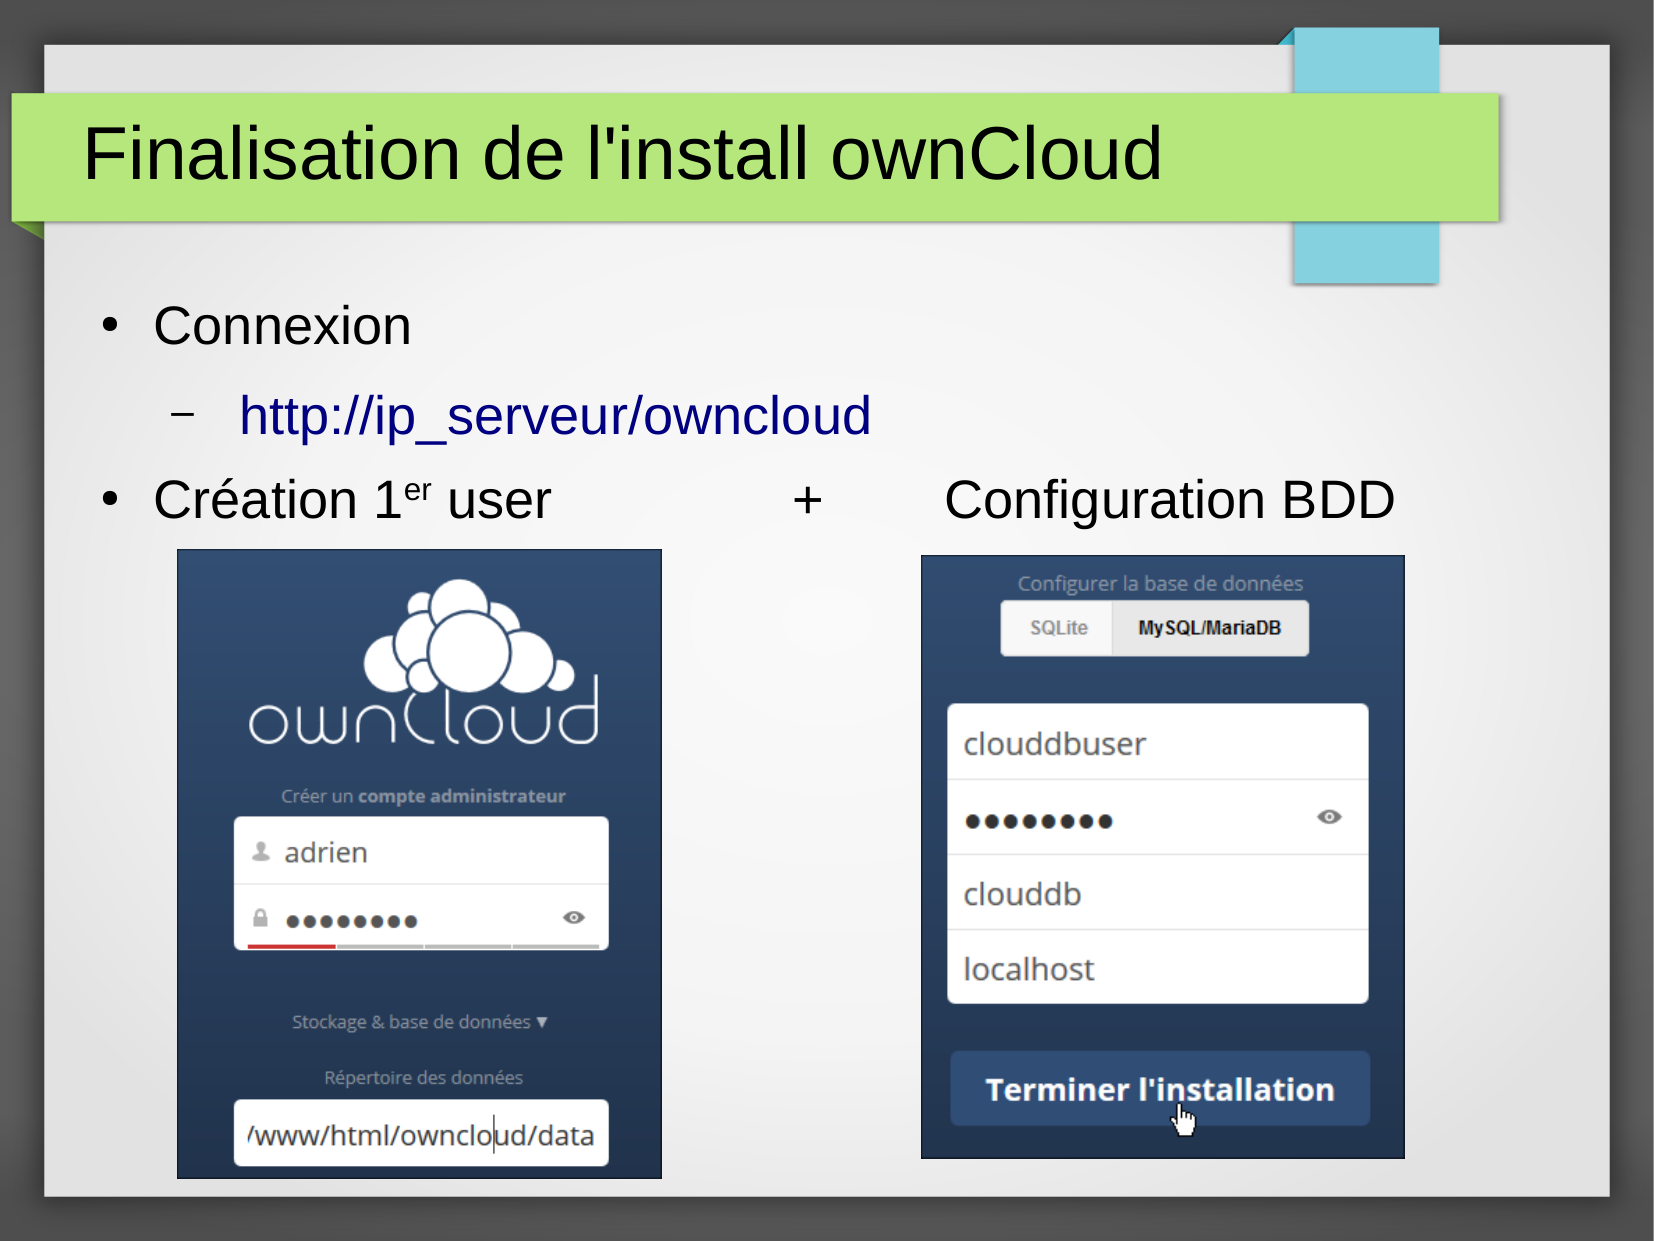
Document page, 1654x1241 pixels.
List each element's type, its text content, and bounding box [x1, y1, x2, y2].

list Connexion http://ip_serveur/owncloud Création 1er user + Configuration BDD [82, 295, 1571, 1015]
title Finalisation de l'install ownCloud [82, 94, 1264, 213]
picture [0, 0, 1654, 1241]
